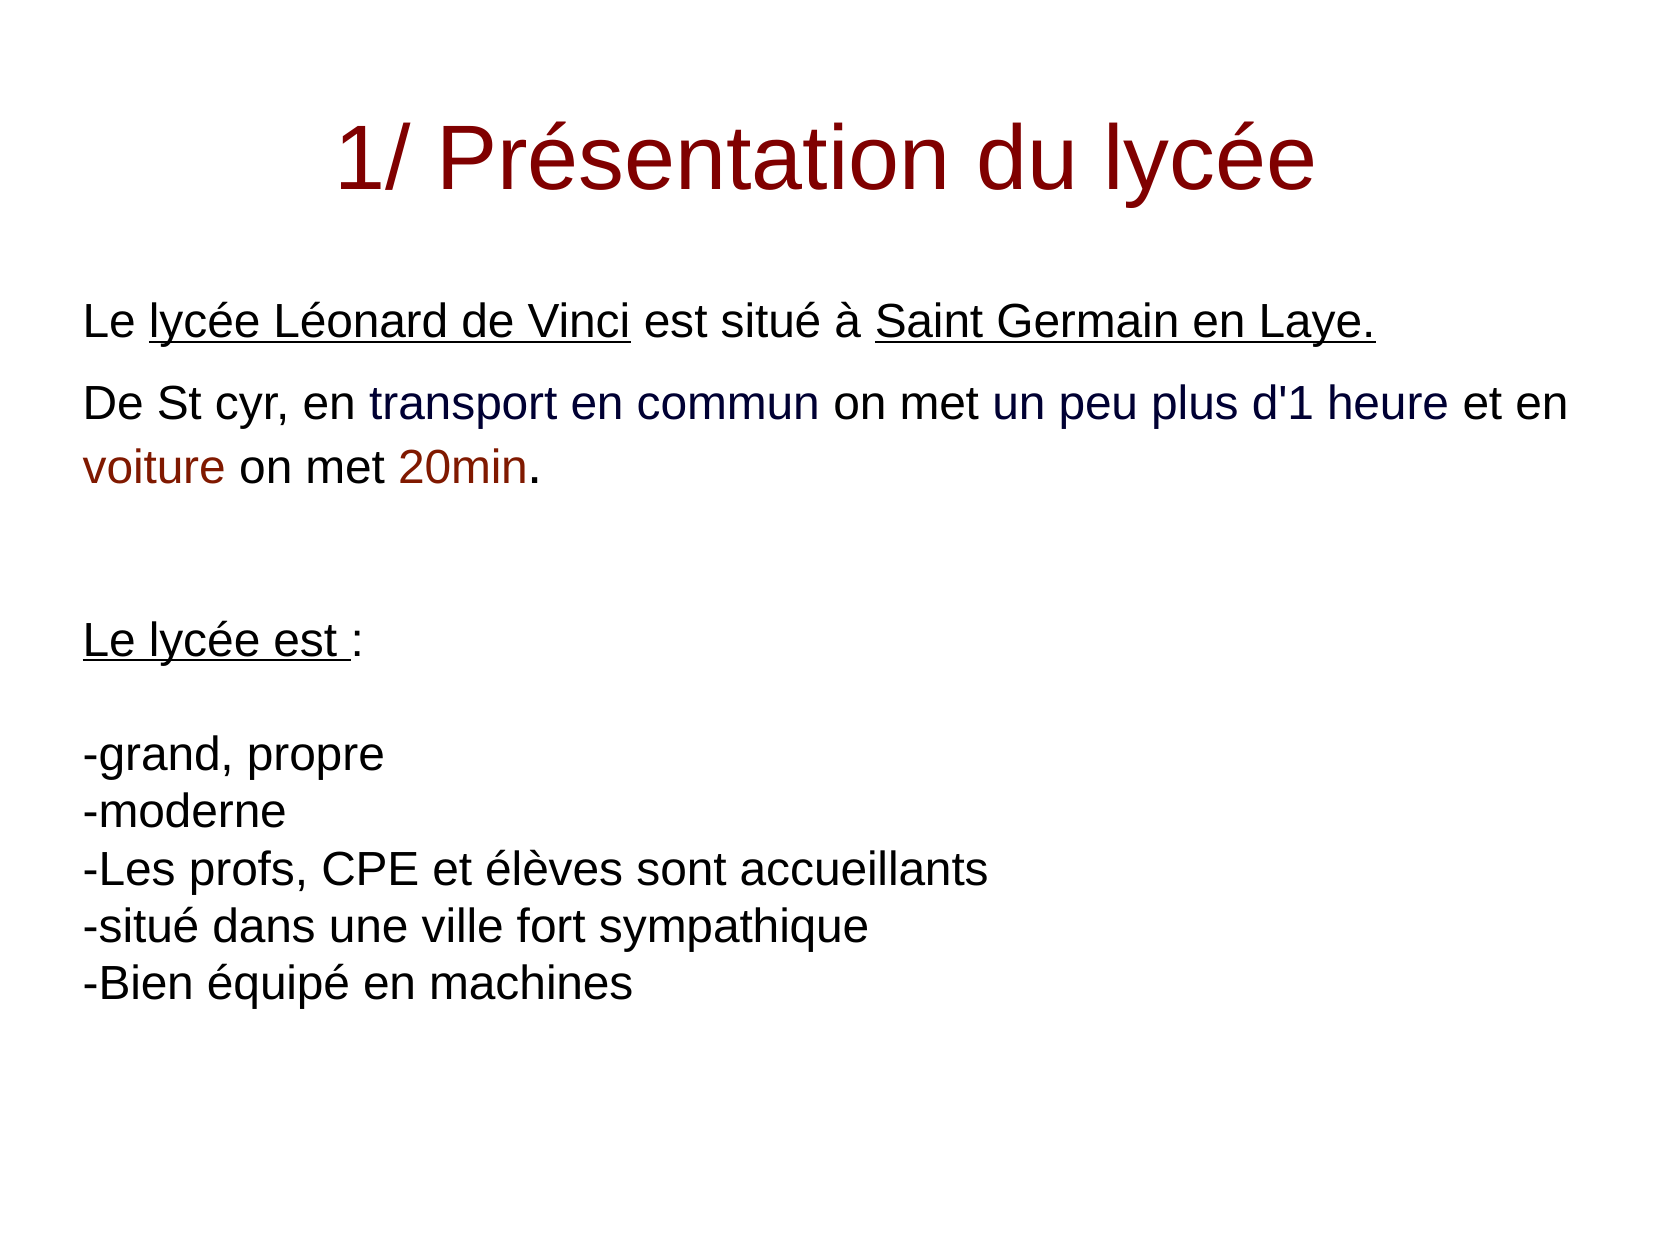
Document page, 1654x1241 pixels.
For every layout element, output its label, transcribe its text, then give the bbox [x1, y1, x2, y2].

title 1/ Présentation du lycée [82, 49, 1571, 257]
list Le lycée Léonard de Vinci est situé à Saint Germain en Laye. De St cyr, en transport en commun on met un peu plus d'1 heure et en voiture on met 20min. Le lycée est : -grand, propre -moderne -Les profs, CPE et élèves sont accueillants -situé dans une ville fort sympathique -Bien équipé en machines [82, 290, 1571, 1010]
